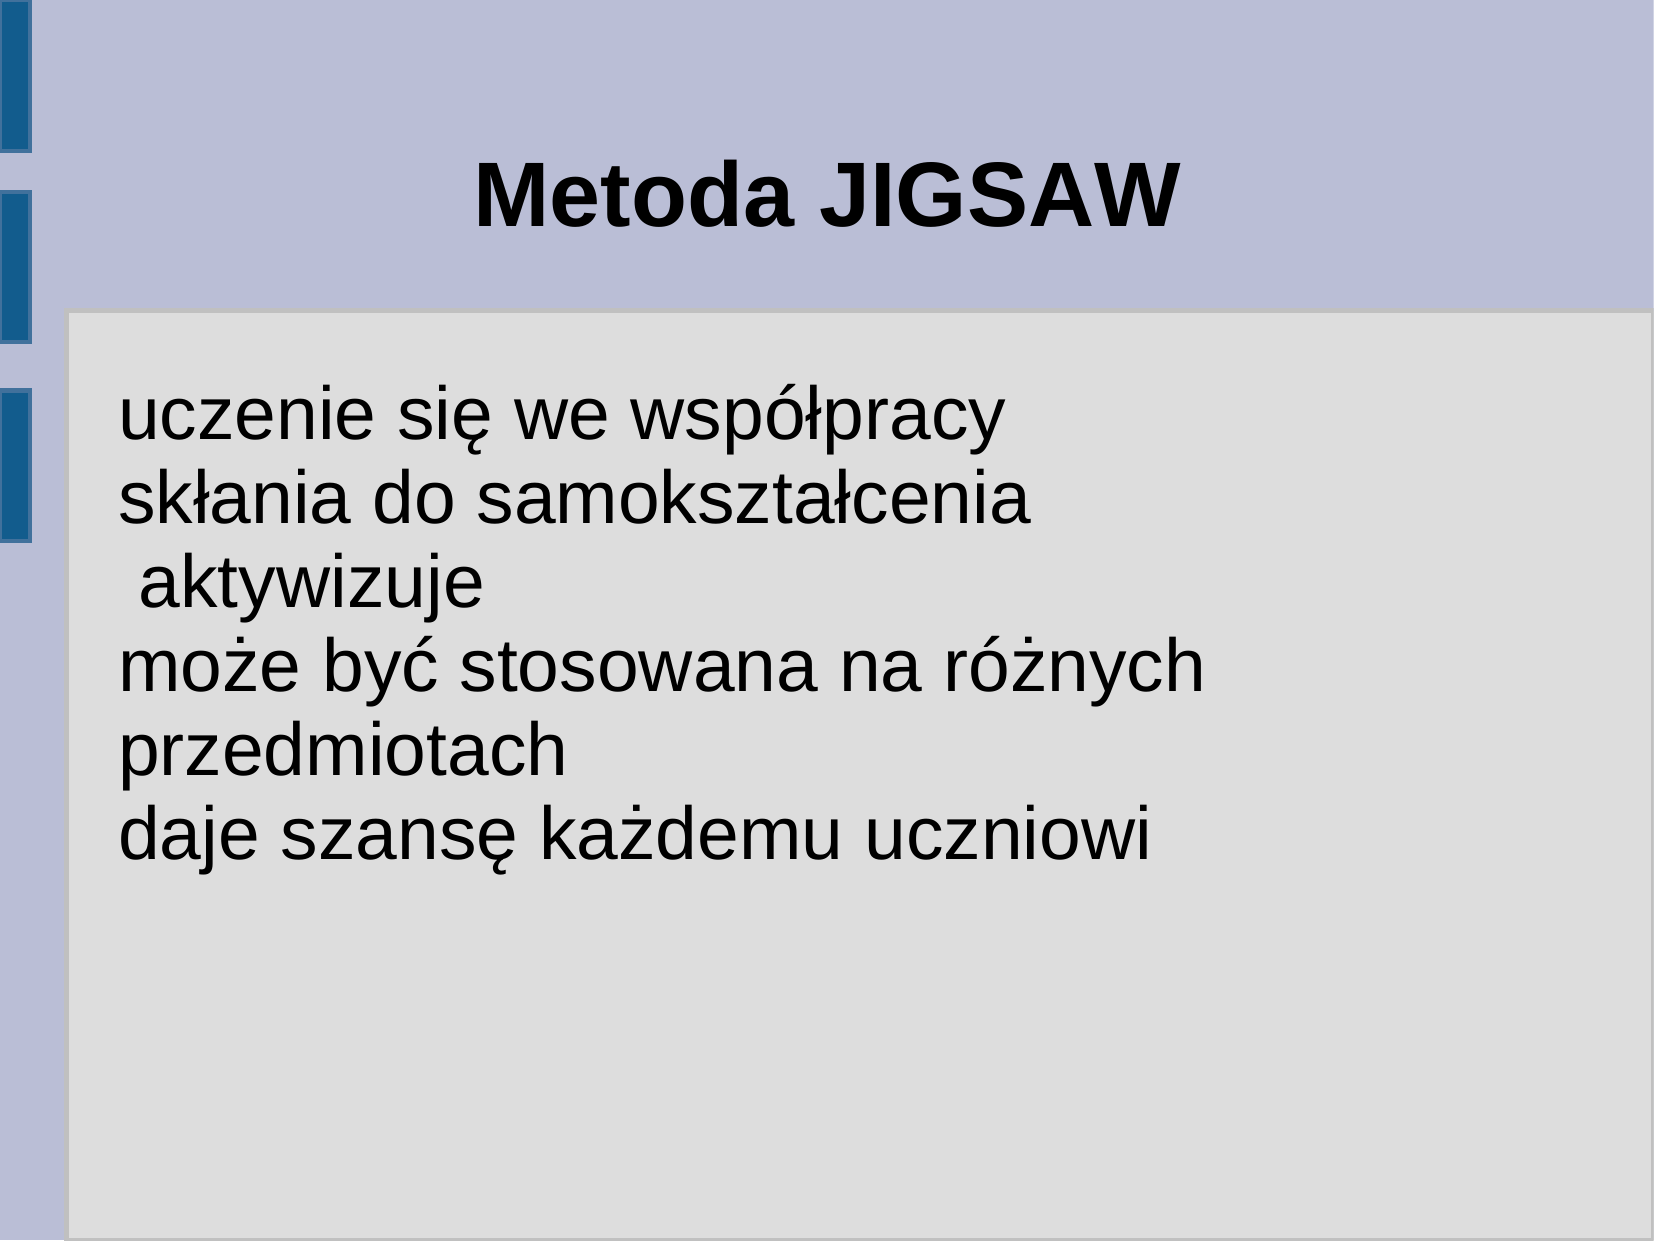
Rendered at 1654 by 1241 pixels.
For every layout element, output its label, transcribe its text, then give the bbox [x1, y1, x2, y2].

title Metoda JIGSAW [121, 139, 1534, 250]
subtitle uczenie się we współpracy skłania do samokształcenia aktywizuje może być stosowana na różnych przedmiotach daje szansę każdemu uczniowi [118, 324, 1501, 923]
